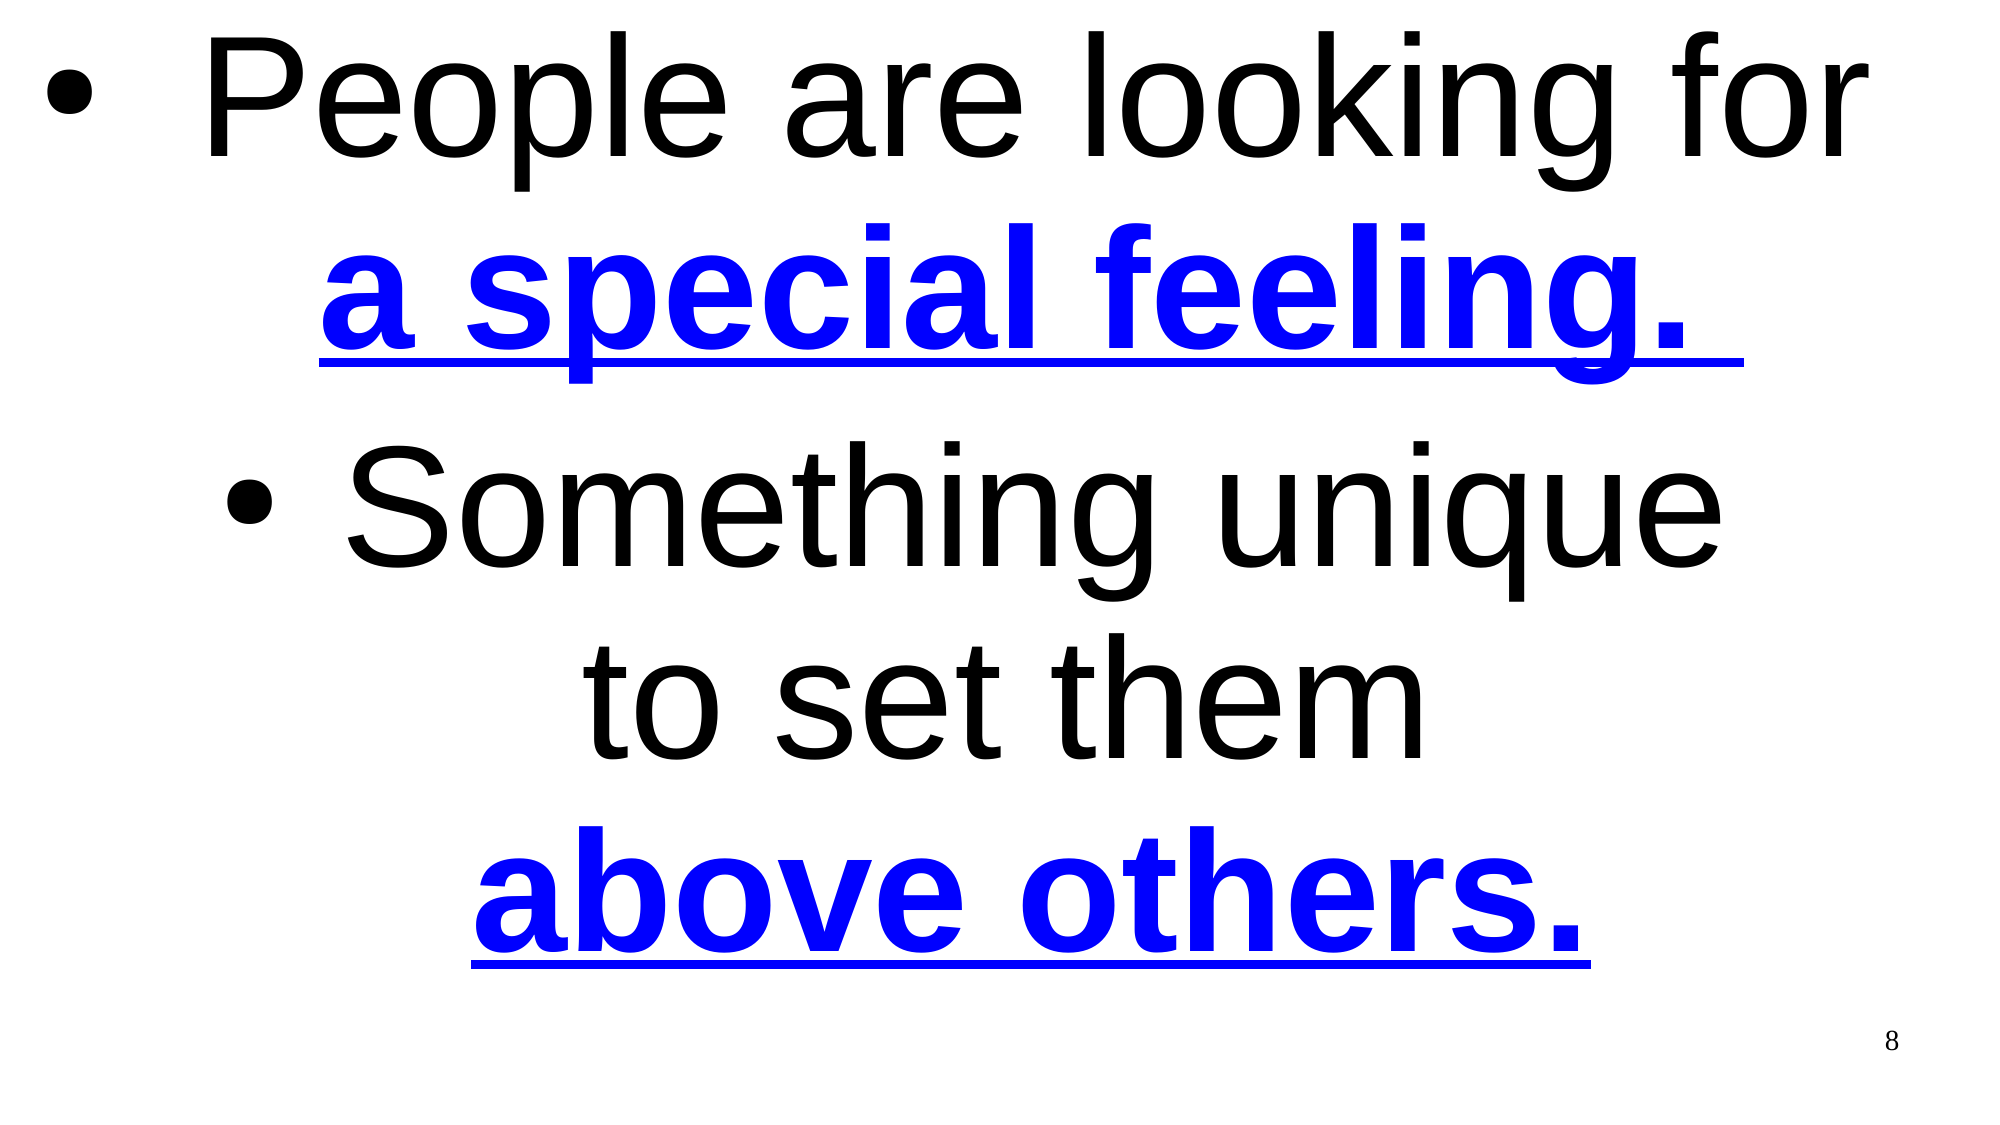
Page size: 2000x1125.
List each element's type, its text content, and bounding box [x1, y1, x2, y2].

list People are looking for a special feeling. Something unique to set them above others. [0, 0, 1996, 1123]
